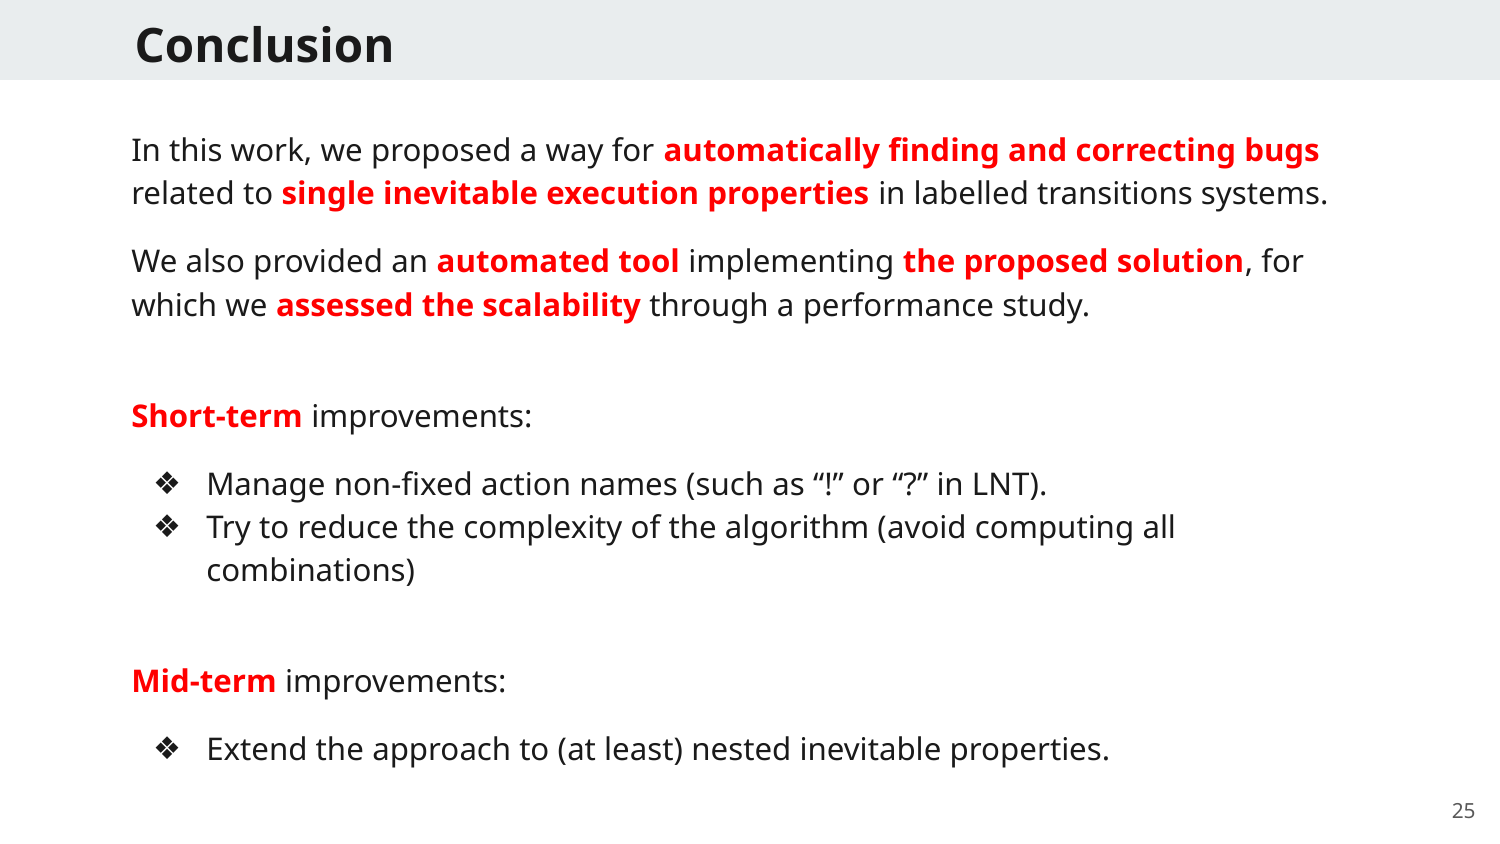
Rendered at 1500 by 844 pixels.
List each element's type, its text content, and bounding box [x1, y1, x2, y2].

slide_number <numéro> [1400, 779, 1491, 844]
title Conclusion [119, 0, 1381, 88]
list In this work, we proposed a way for automatically finding and correcting bugs related to single inevitable execution properties in labelled transitions systems. We also provided an automated tool implementing the proposed solution, for which we assessed the scalability through a performance study. Short-term improvements: Manage non-fixed action names (such as “!” or “?” in LNT). Try to reduce the complexity of the algorithm (avoid computing all combinations) Mid-term improvements: Extend the approach to (at least) nested inevitable properties. [41, 110, 1381, 838]
